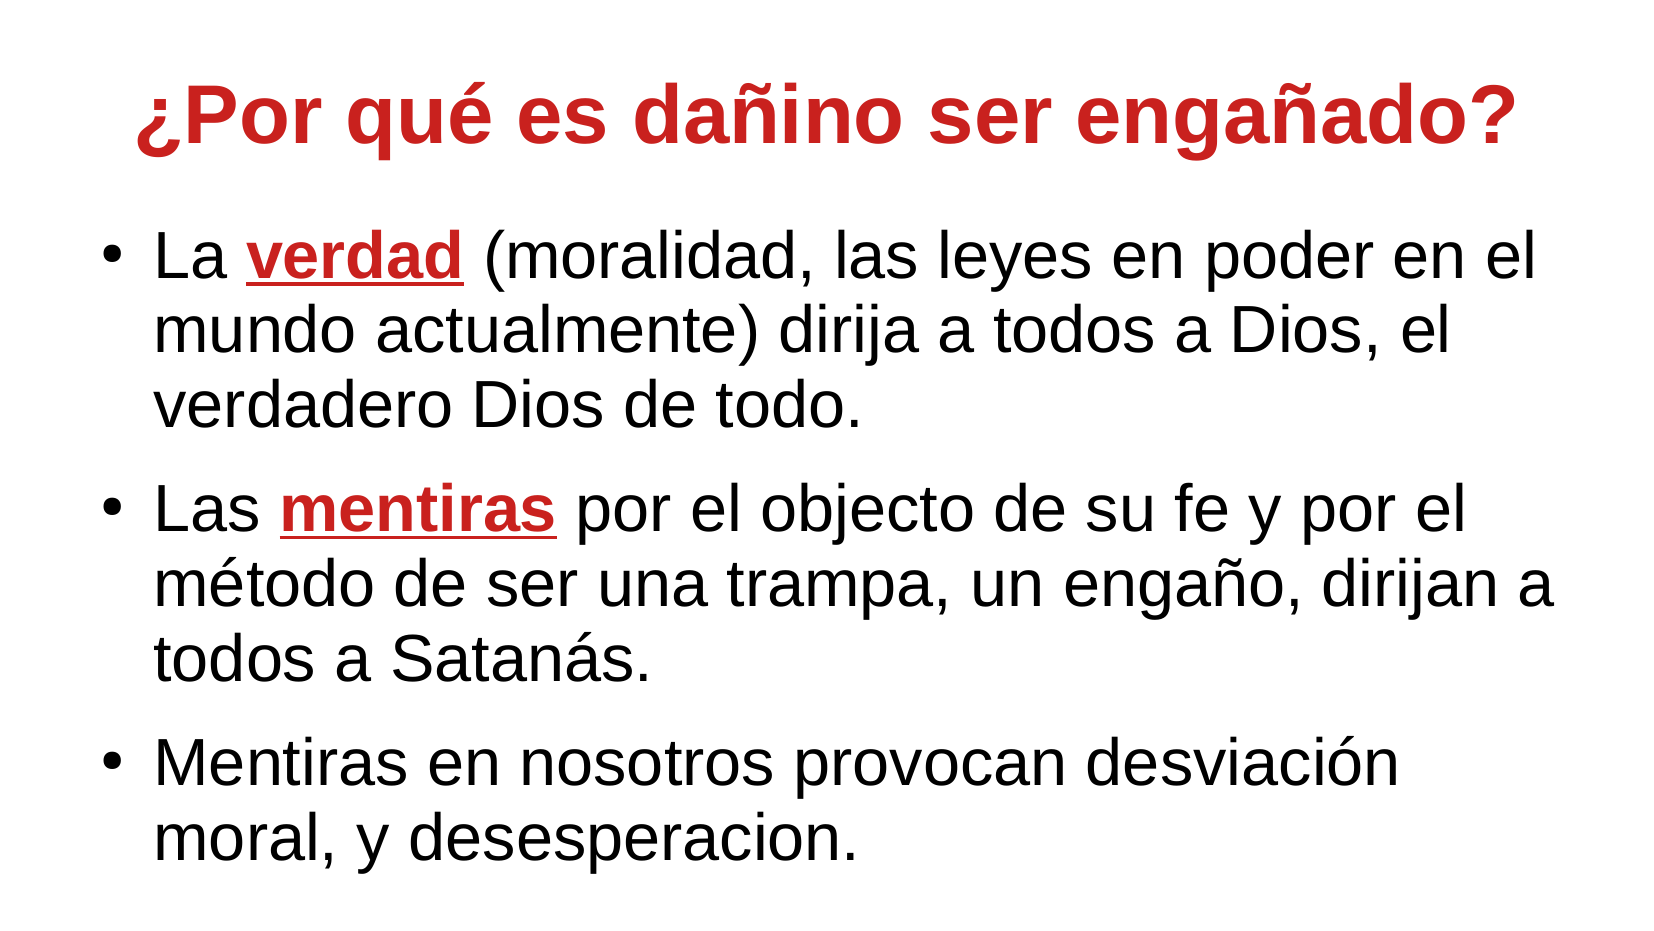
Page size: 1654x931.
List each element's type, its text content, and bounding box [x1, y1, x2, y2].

list La verdad (moralidad, las leyes en poder en el mundo actualmente) dirija a todos a Dios, el verdadero Dios de todo. Las mentiras por el objecto de su fe y por el método de ser una trampa, un engaño, dirijan a todos a Satanás. Mentiras en nosotros provocan desviación moral, y desesperacion. [82, 217, 1571, 922]
title ¿Por qué es dañino ser engañado? [82, 37, 1571, 193]
